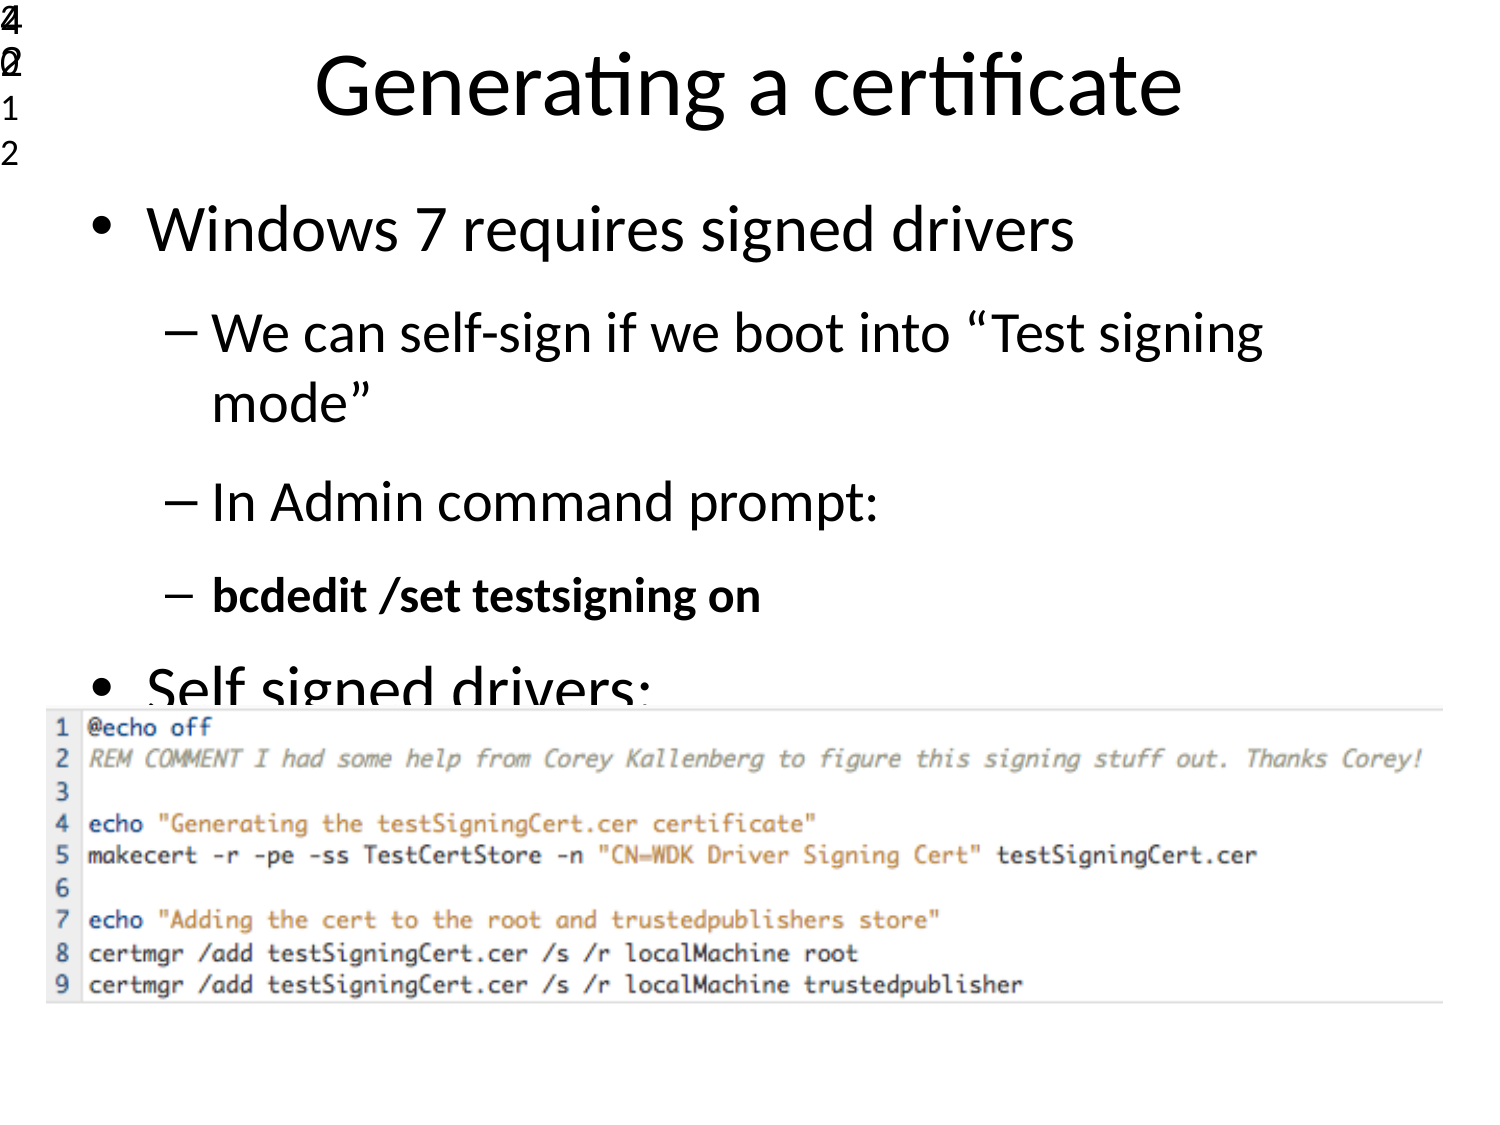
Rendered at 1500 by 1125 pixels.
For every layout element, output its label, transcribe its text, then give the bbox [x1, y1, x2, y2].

title Generating a certificate [75, 0, 1425, 173]
list Windows 7 requires signed drivers We can self-sign if we boot into “Test signing mode” In Admin command prompt: bcdedit /set testsigning on Self signed drivers: [75, 176, 1425, 705]
picture [46, 705, 1443, 1006]
